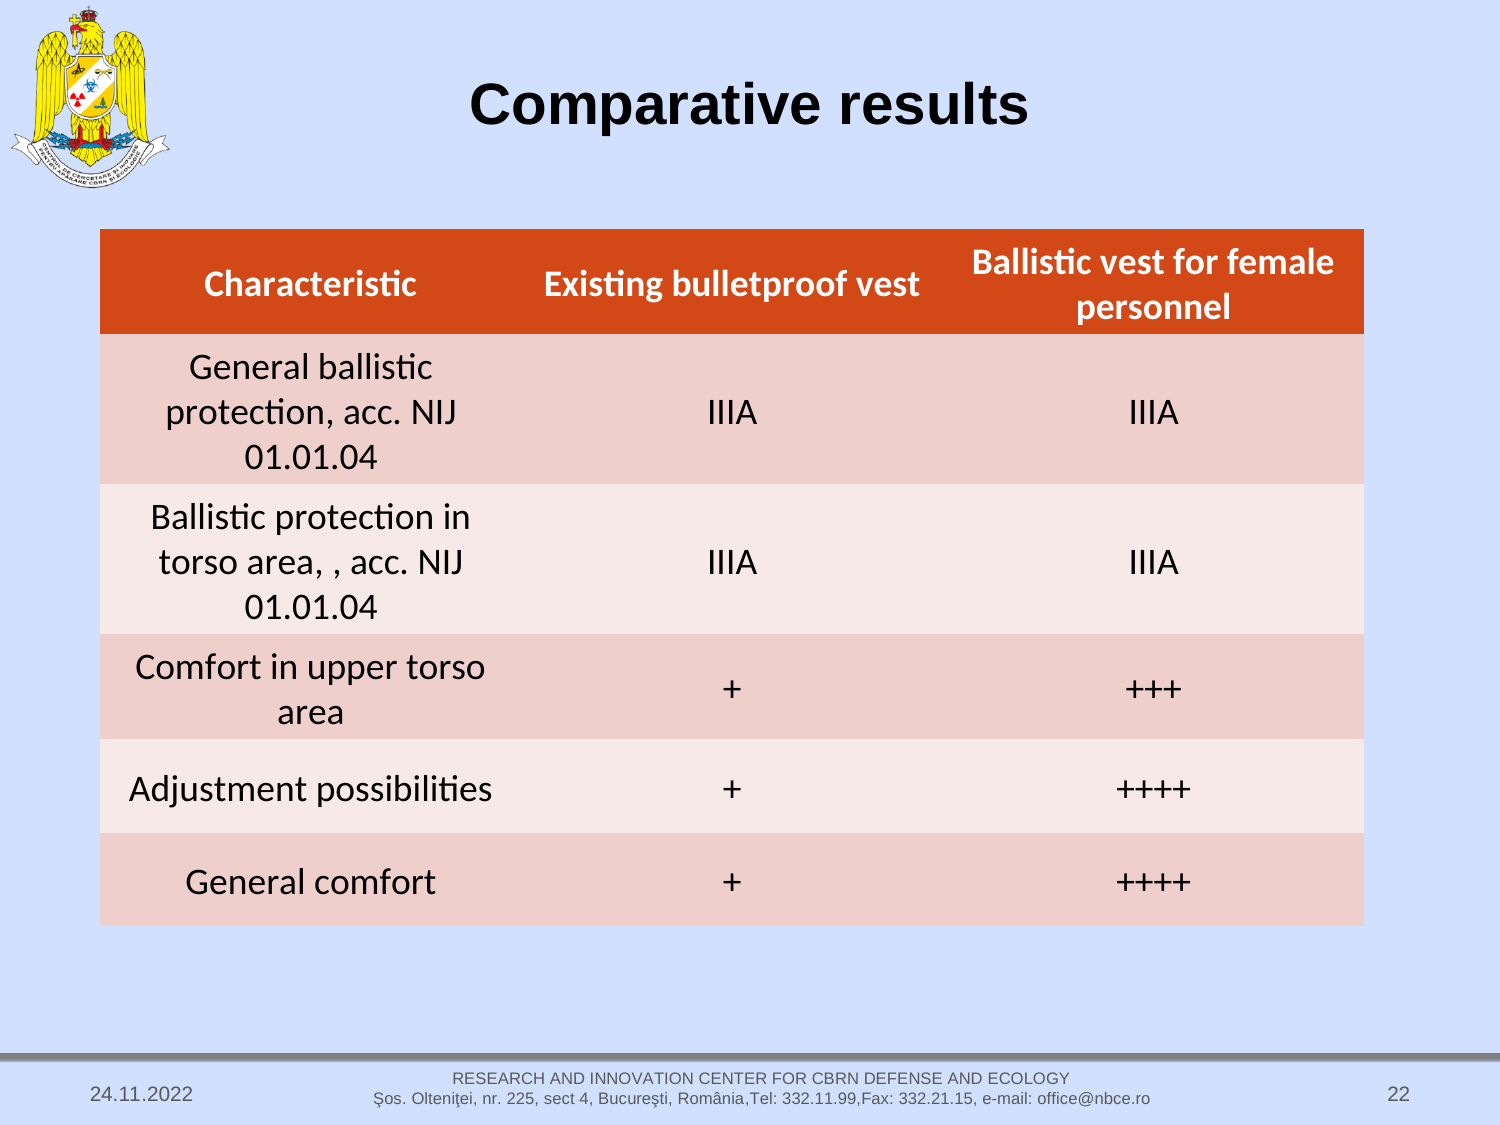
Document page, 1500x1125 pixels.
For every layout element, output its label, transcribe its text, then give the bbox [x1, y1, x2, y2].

text_box <number> [1246, 1062, 1426, 1123]
table_cell IIIA [943, 484, 1364, 634]
table_cell IIIA [522, 334, 943, 484]
table_cell General ballistic protection, acc. NIJ 01.01.04 [100, 334, 522, 484]
table_cell Ballistic protection in torso area, , acc. NIJ 01.01.04 [100, 484, 522, 634]
table_cell Adjustment possibilities [100, 739, 522, 833]
picture [0, 0, 1500, 1053]
table_cell ++++ [943, 739, 1364, 833]
title Comparative results [183, 7, 1317, 195]
table_cell + [522, 833, 943, 926]
table_cell + [522, 634, 943, 739]
table_cell General comfort [100, 833, 522, 926]
table_header Ballistic vest for female personnel [943, 229, 1364, 334]
text_box 24.11.2022 [75, 1062, 266, 1123]
picture [0, 1063, 1500, 1125]
table_cell +++ [943, 634, 1364, 739]
table_cell IIIA [522, 484, 943, 634]
table_cell Comfort in upper torso area [100, 634, 522, 739]
table_cell ++++ [943, 833, 1364, 926]
table_header Existing bulletproof vest [522, 229, 943, 334]
table_cell IIIA [943, 334, 1364, 484]
table_cell + [522, 739, 943, 833]
text_box RESEARCH AND INNOVATION CENTER FOR CBRN DEFENSE AND ECOLOGY Şos. Olteniţei, nr. 225, sect 4, Bucureşti, România,Tel: 332.11.99,Fax: 332.21.15, e-mail: office@nbce.ro [289, 1057, 1235, 1118]
table_header Characteristic [100, 229, 522, 334]
